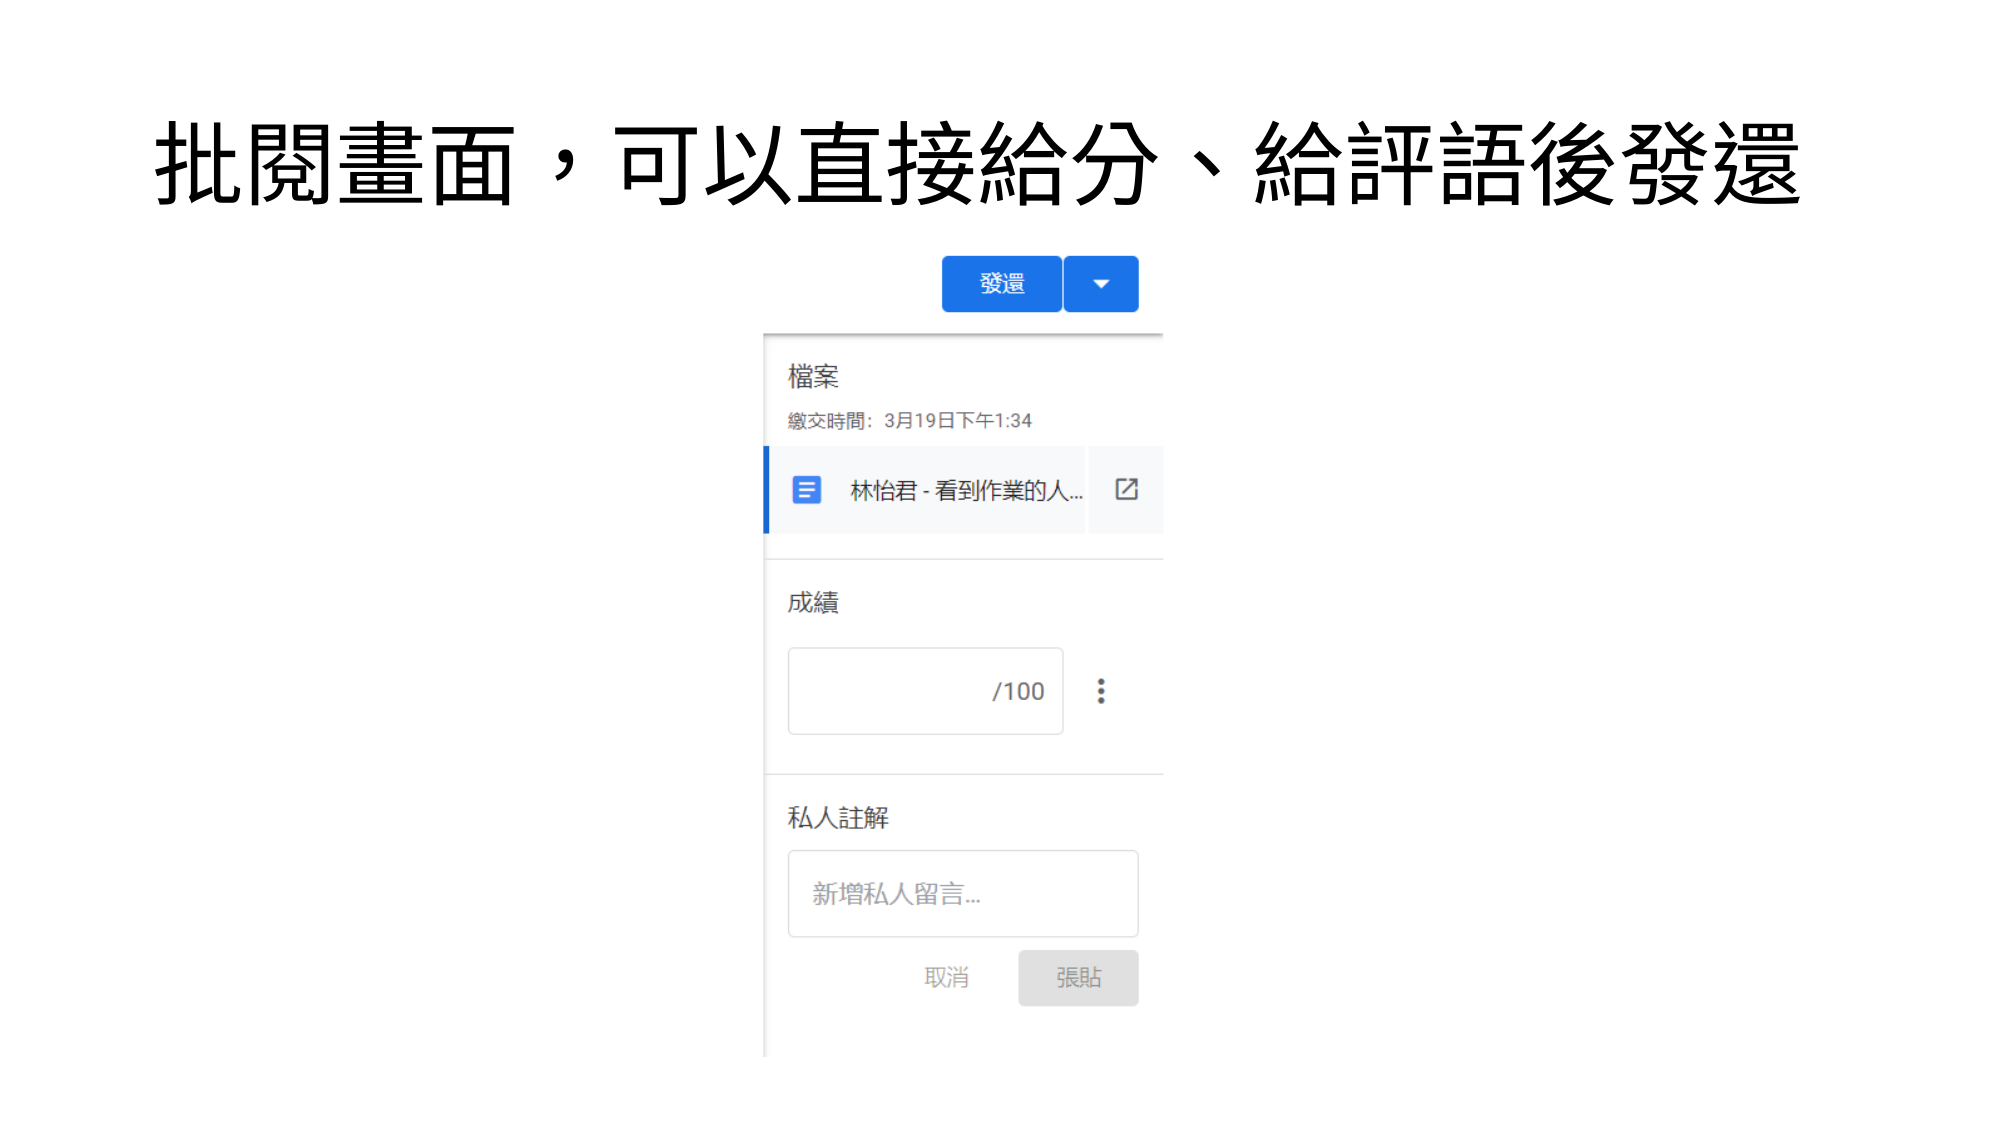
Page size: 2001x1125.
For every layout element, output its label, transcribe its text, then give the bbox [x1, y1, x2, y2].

title 批閱畫面，可以直接給分、給評語後發還 [137, 59, 1863, 278]
picture [763, 278, 1164, 1057]
